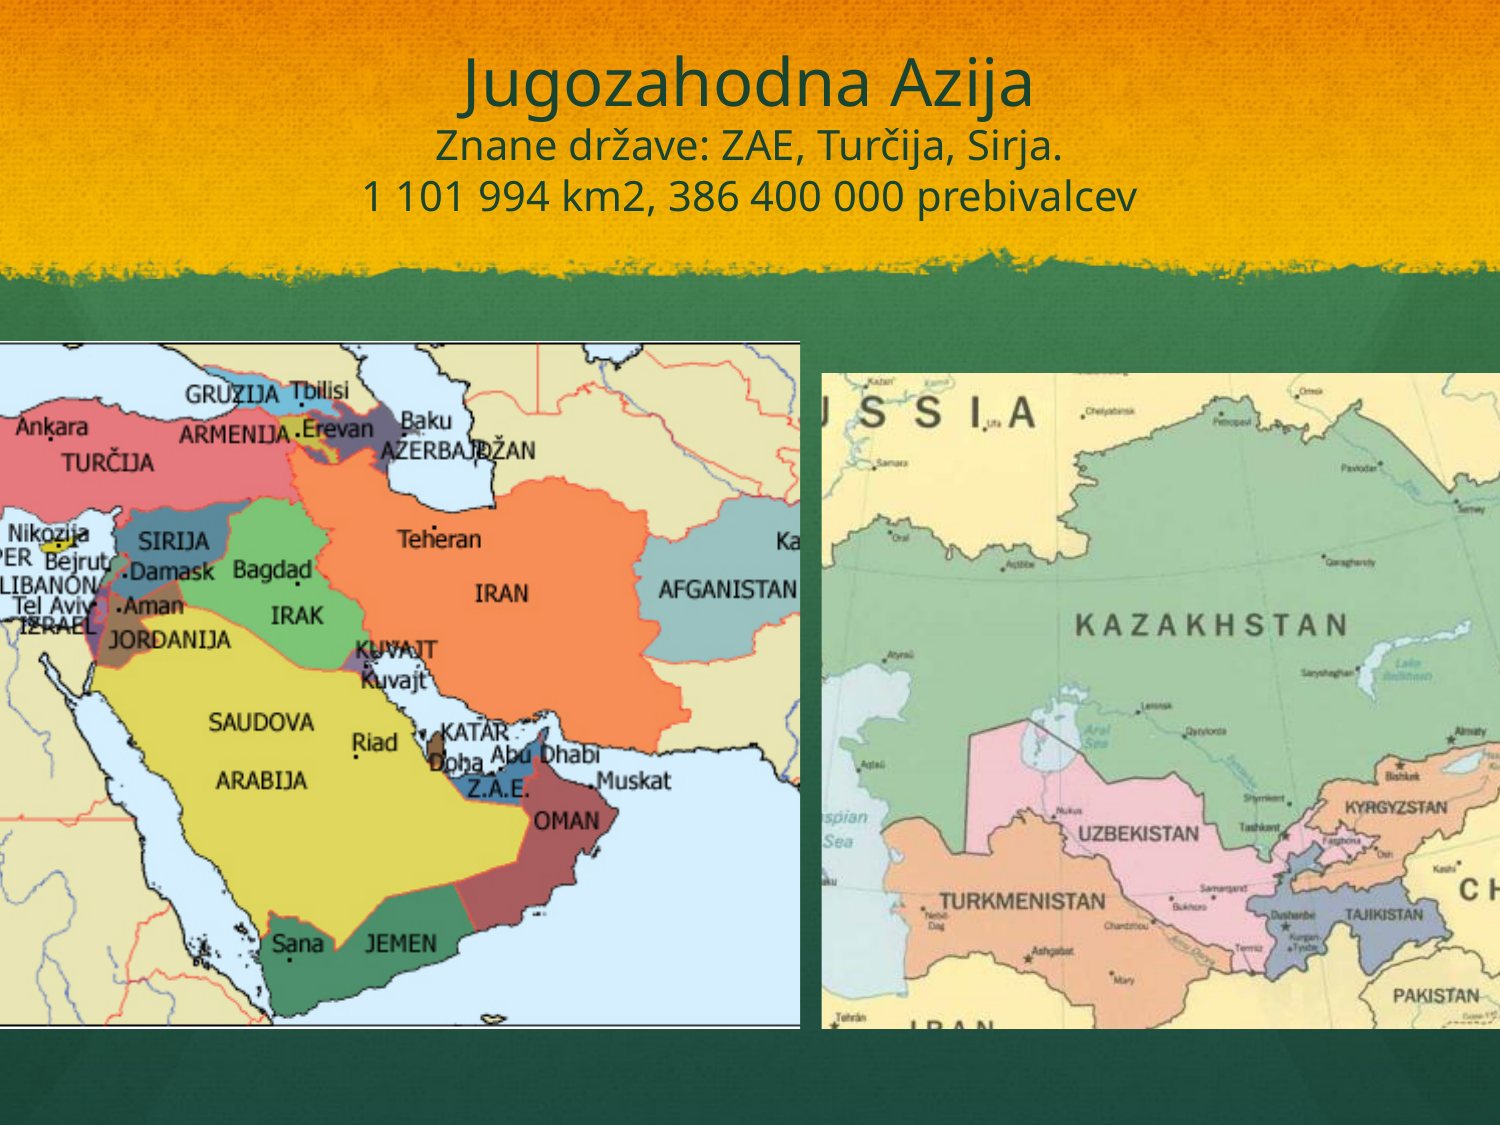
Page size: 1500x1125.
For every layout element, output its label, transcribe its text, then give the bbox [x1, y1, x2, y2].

picture [0, 0, 1500, 1125]
title Jugozahodna Azija Znane države: ZAE, Turčija, Sirja. 1 101 994 km2, 386 400 000 prebivalcev [125, 12, 1375, 246]
